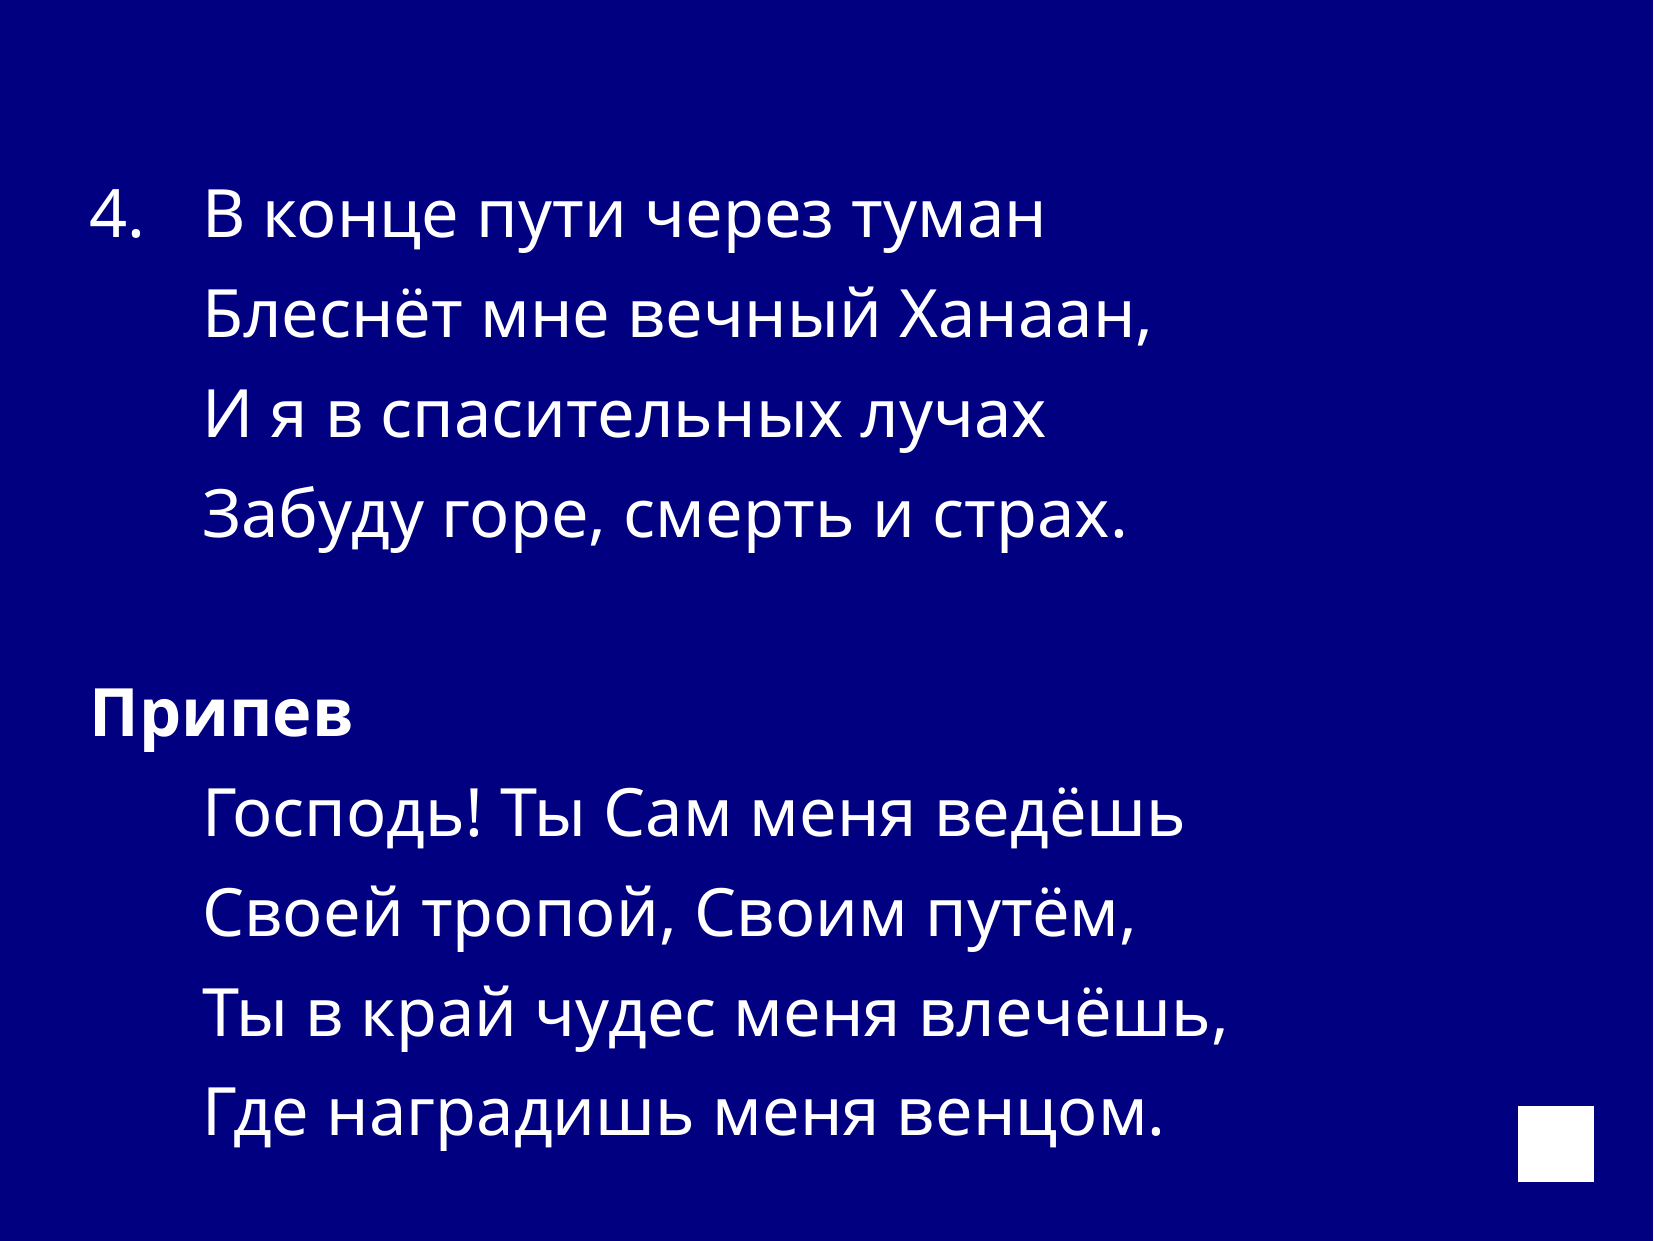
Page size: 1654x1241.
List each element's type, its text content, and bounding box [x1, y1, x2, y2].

text_box [1518, 1106, 1594, 1182]
text_box 4. В конце пути через туман Блеснёт мне вечный Ханаан, И я в спасительных лучах Забуду горе, смерть и страх. Припев Господь! Ты Сам меня ведёшь Своей тропой, Своим путём, Ты в край чудес меня влечёшь, Где наградишь меня венцом. [75, 150, 1576, 1163]
